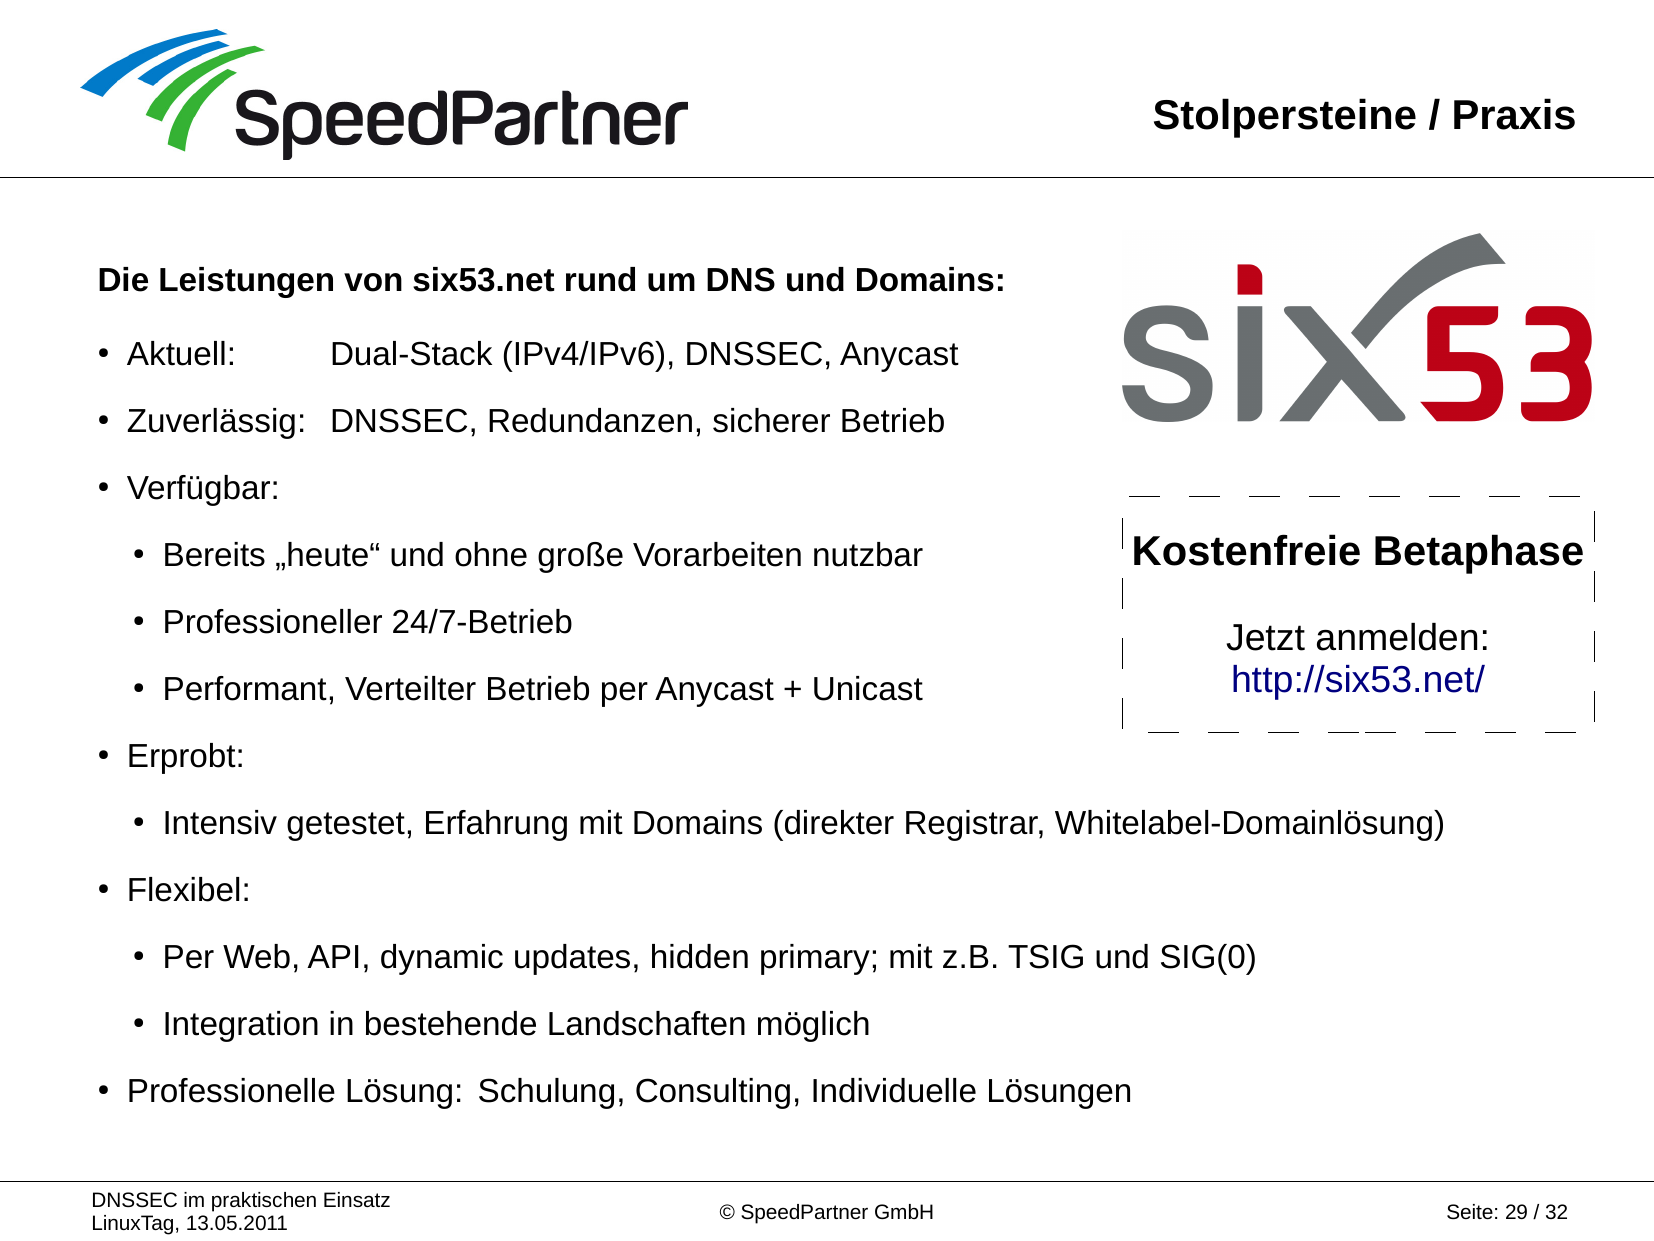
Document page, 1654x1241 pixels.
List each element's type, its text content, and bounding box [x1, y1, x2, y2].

title Stolpersteine / Praxis [590, 70, 1577, 160]
picture [1122, 230, 1595, 422]
picture [80, 29, 688, 160]
text_box Die Leistungen von six53.net rund um DNS und Domains: Aktuell: Dual-Stack (IPv4/IPv6), DNSSEC, Anycast Zuverlässig: DNSSEC, Redundanzen, sicherer Betrieb Verfügbar: Bereits „heute“ und ohne große Vorarbeiten nutzbar Professioneller 24/7-Betrieb Performant, Verteilter Betrieb per Anycast + Unicast Erprobt: Intensiv getestet, Erfahrung mit Domains (direkter Registrar, Whitelabel-Domainlösung) Flexibel: Per Web, API, dynamic updates, hidden primary; mit z.B. TSIG und SIG(0) Integration in bestehende Landschaften möglich Professionelle Lösung: Schulung, Consulting, Individuelle Lösungen [82, 253, 1565, 1151]
text_box Kostenfreie Betaphase Jetzt anmelden: http://six53.net/ [1122, 496, 1595, 733]
